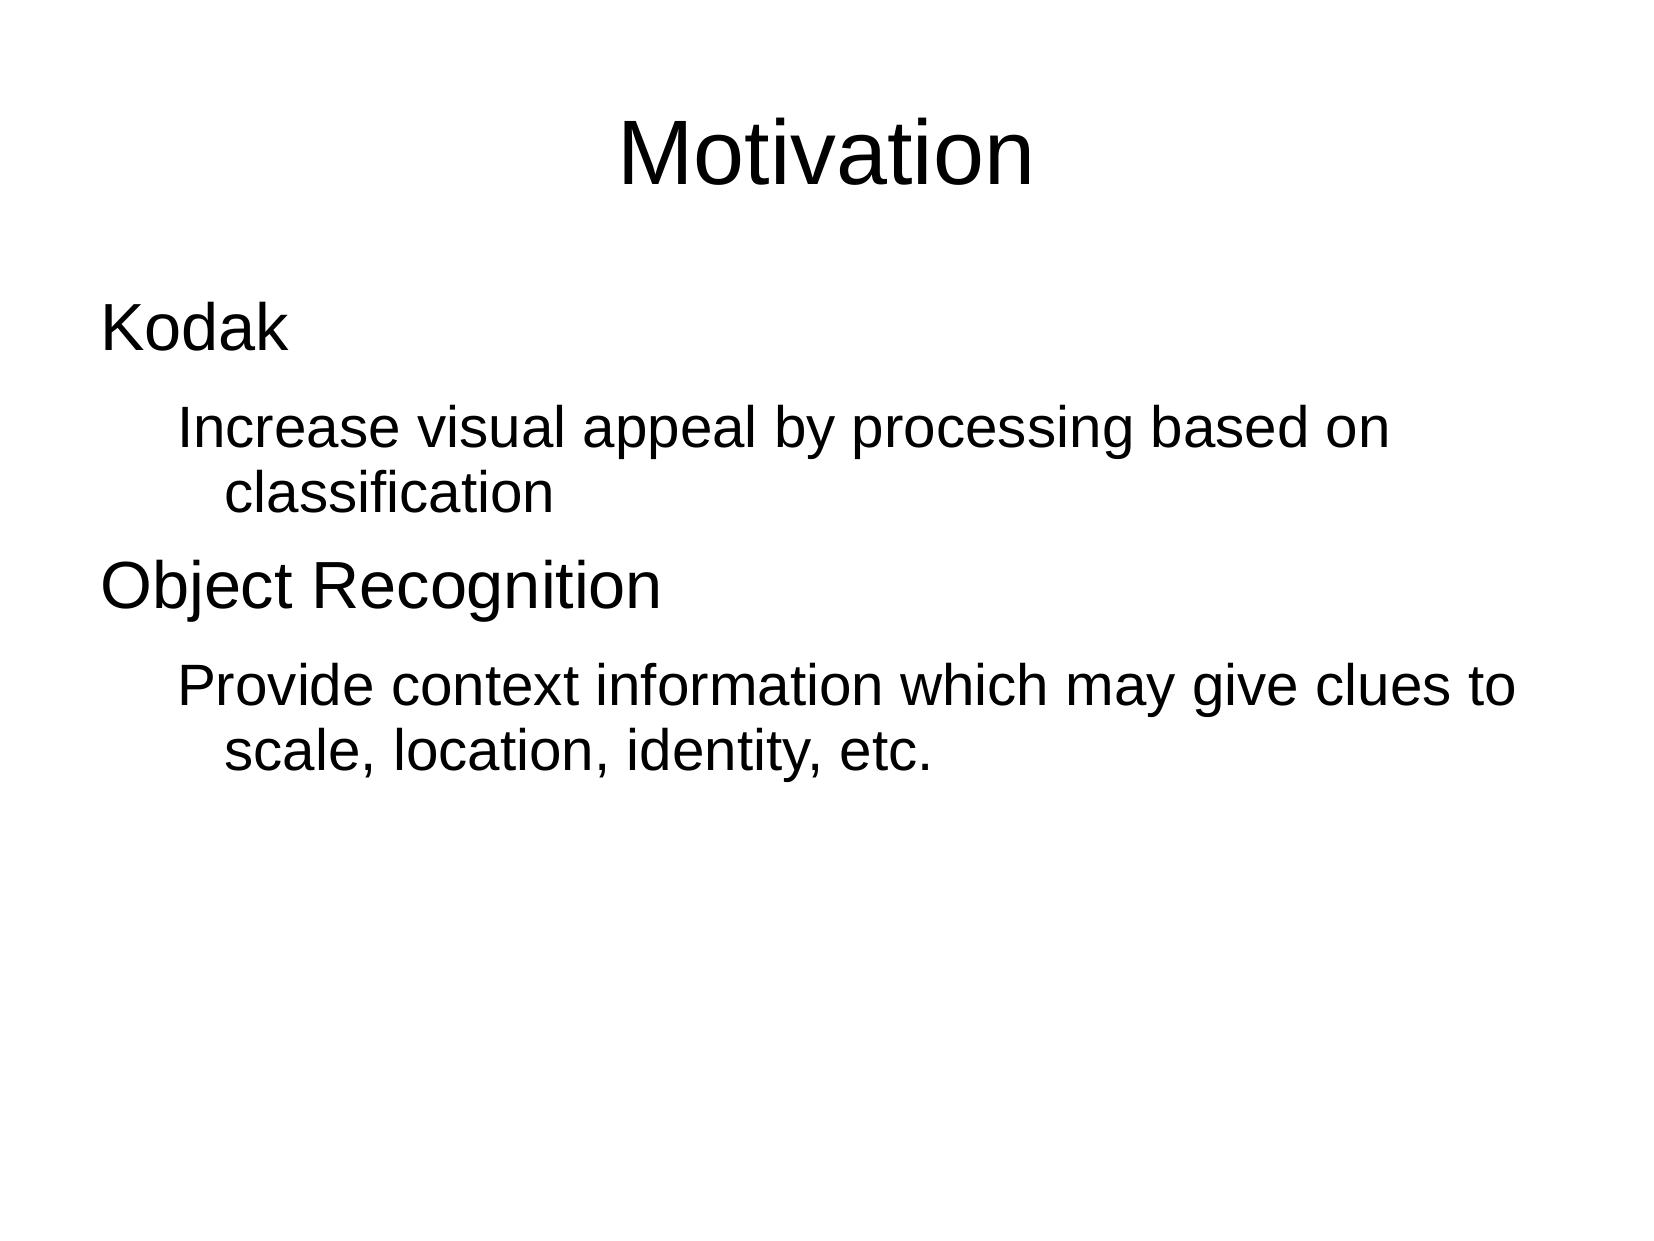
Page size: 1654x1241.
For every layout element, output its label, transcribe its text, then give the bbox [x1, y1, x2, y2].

list Kodak Increase visual appeal by processing based on classification Object Recognition Provide context information which may give clues to scale, location, identity, etc. [82, 290, 1571, 1241]
title Motivation [82, 49, 1571, 257]
